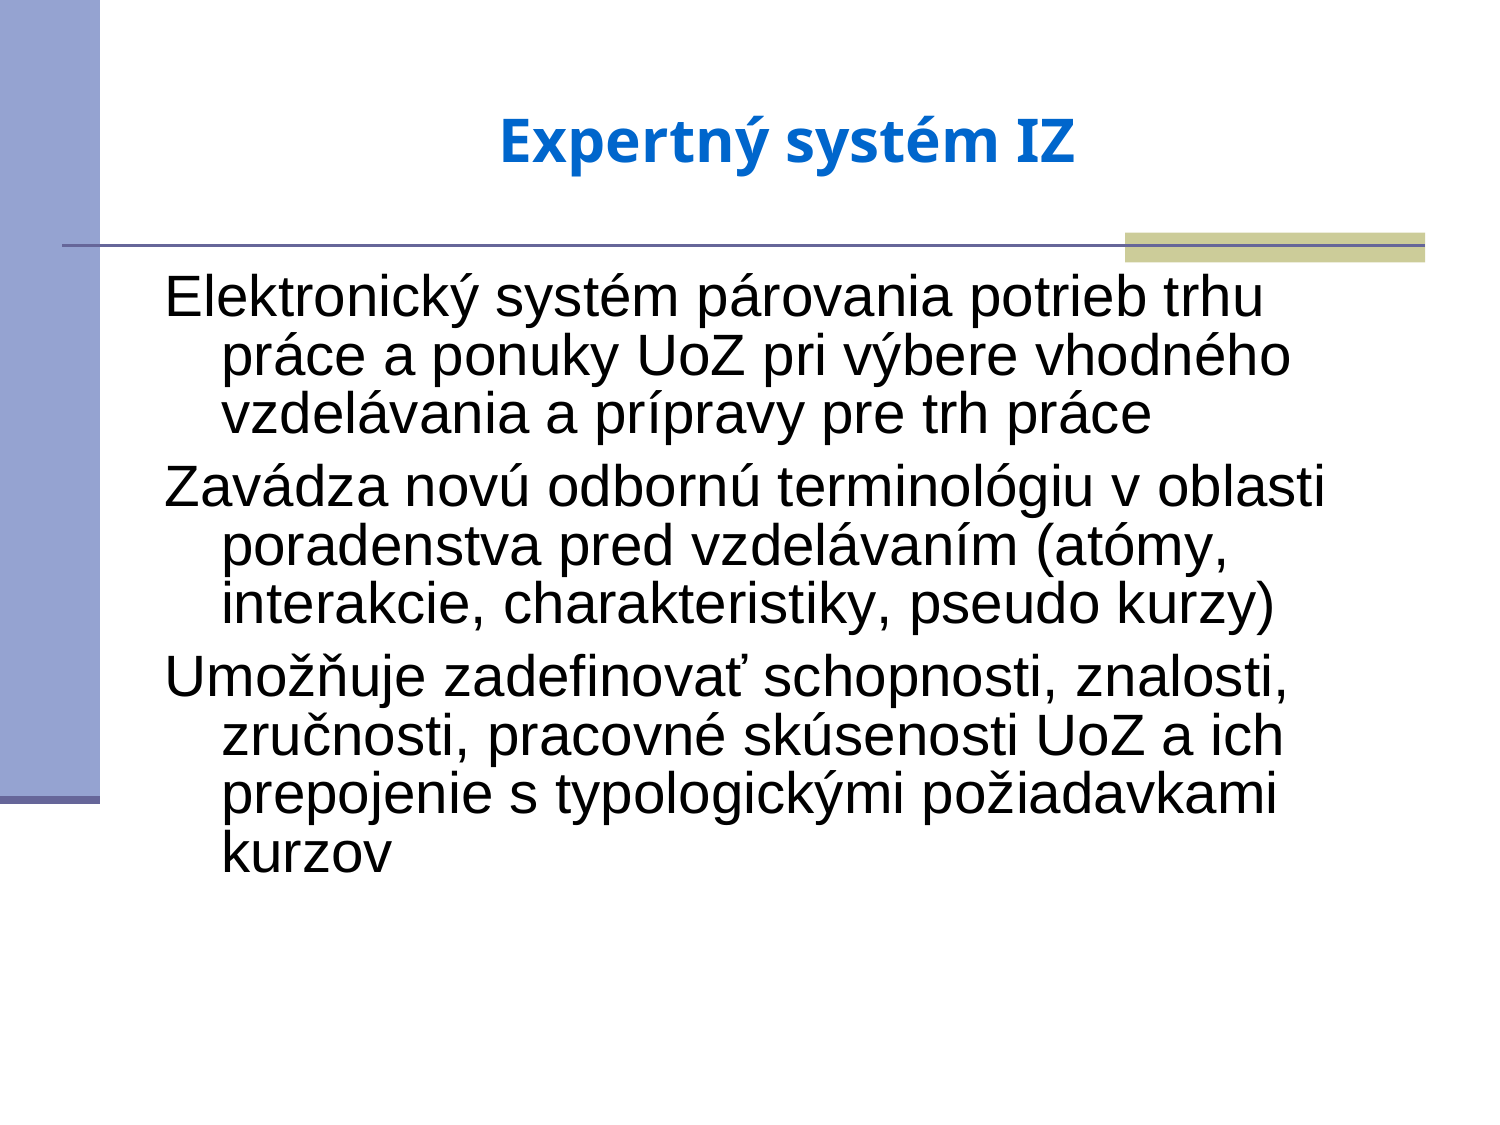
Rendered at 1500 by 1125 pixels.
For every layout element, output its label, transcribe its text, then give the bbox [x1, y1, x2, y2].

title Expertný systém IZ [150, 45, 1426, 234]
list Elektronický systém párovania potrieb trhu práce a ponuky UoZ pri výbere vhodného vzdelávania a prípravy pre trh práce Zavádza novú odbornú terminológiu v oblasti poradenstva pred vzdelávaním (atómy, interakcie, charakteristiky, pseudo kurzy) Umožňuje zadefinovať schopnosti, znalosti, zručnosti, pracovné skúsenosti UoZ a ich prepojenie s typologickými požiadavkami kurzov [150, 262, 1426, 1006]
